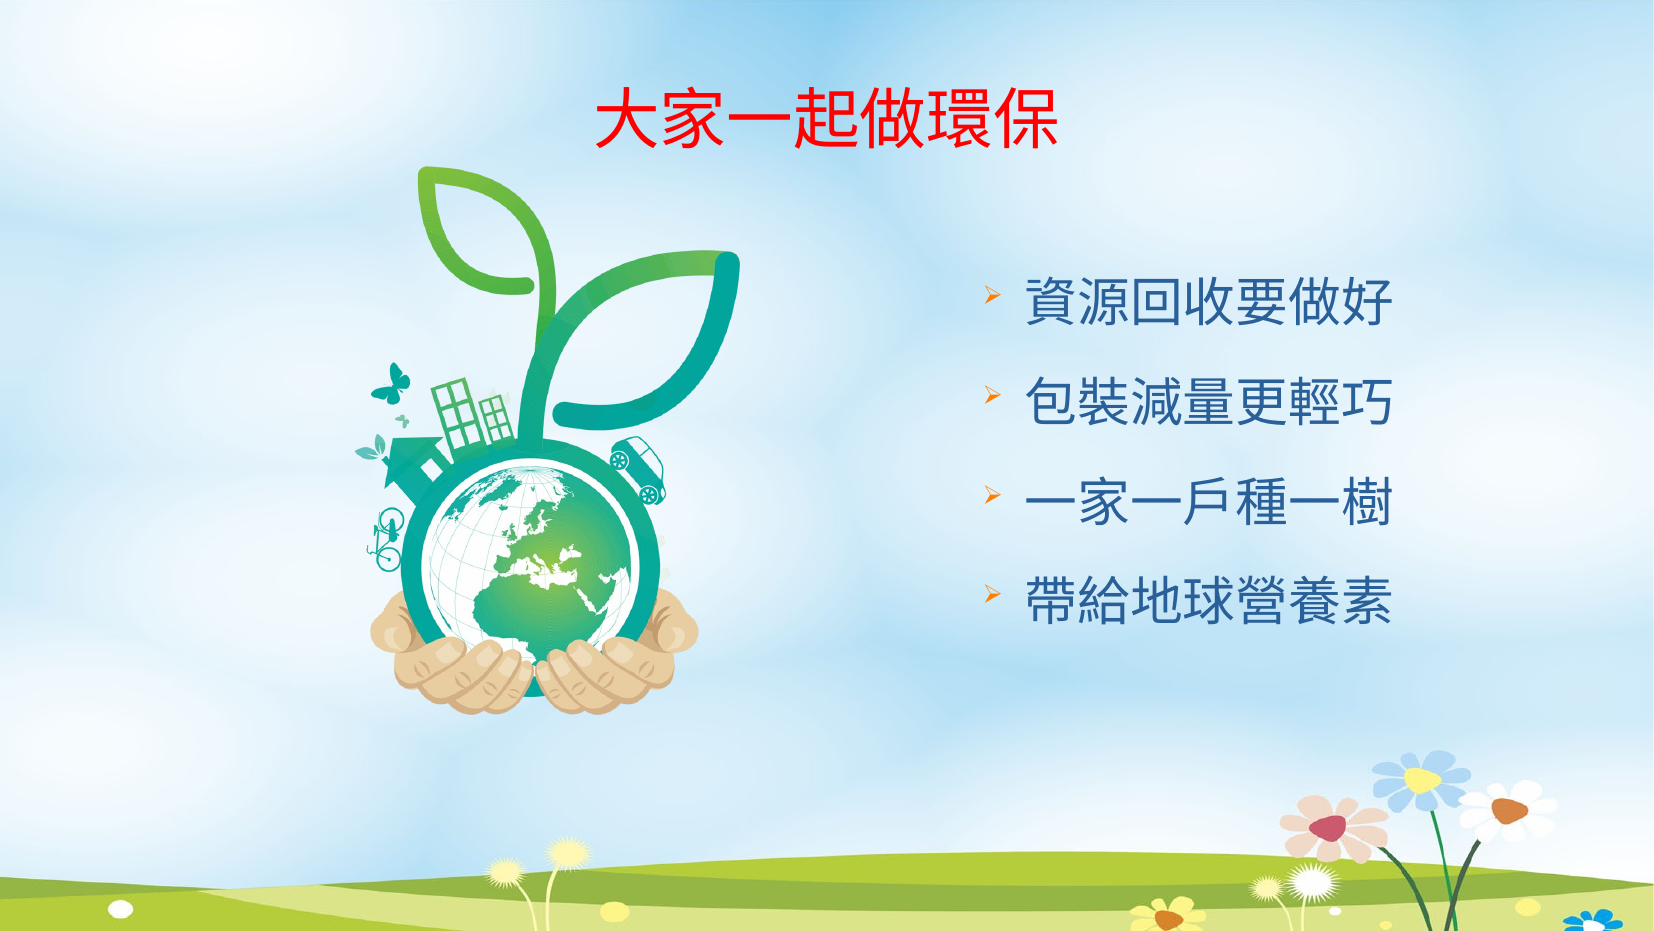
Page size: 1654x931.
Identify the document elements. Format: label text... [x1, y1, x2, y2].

picture [0, 0, 1654, 931]
title 大家一起做環保 [82, 37, 1571, 193]
list 資源回收要做好 包裝減量更輕巧 一家一戶種一樹 帶給地球營養素 [968, 260, 1506, 645]
